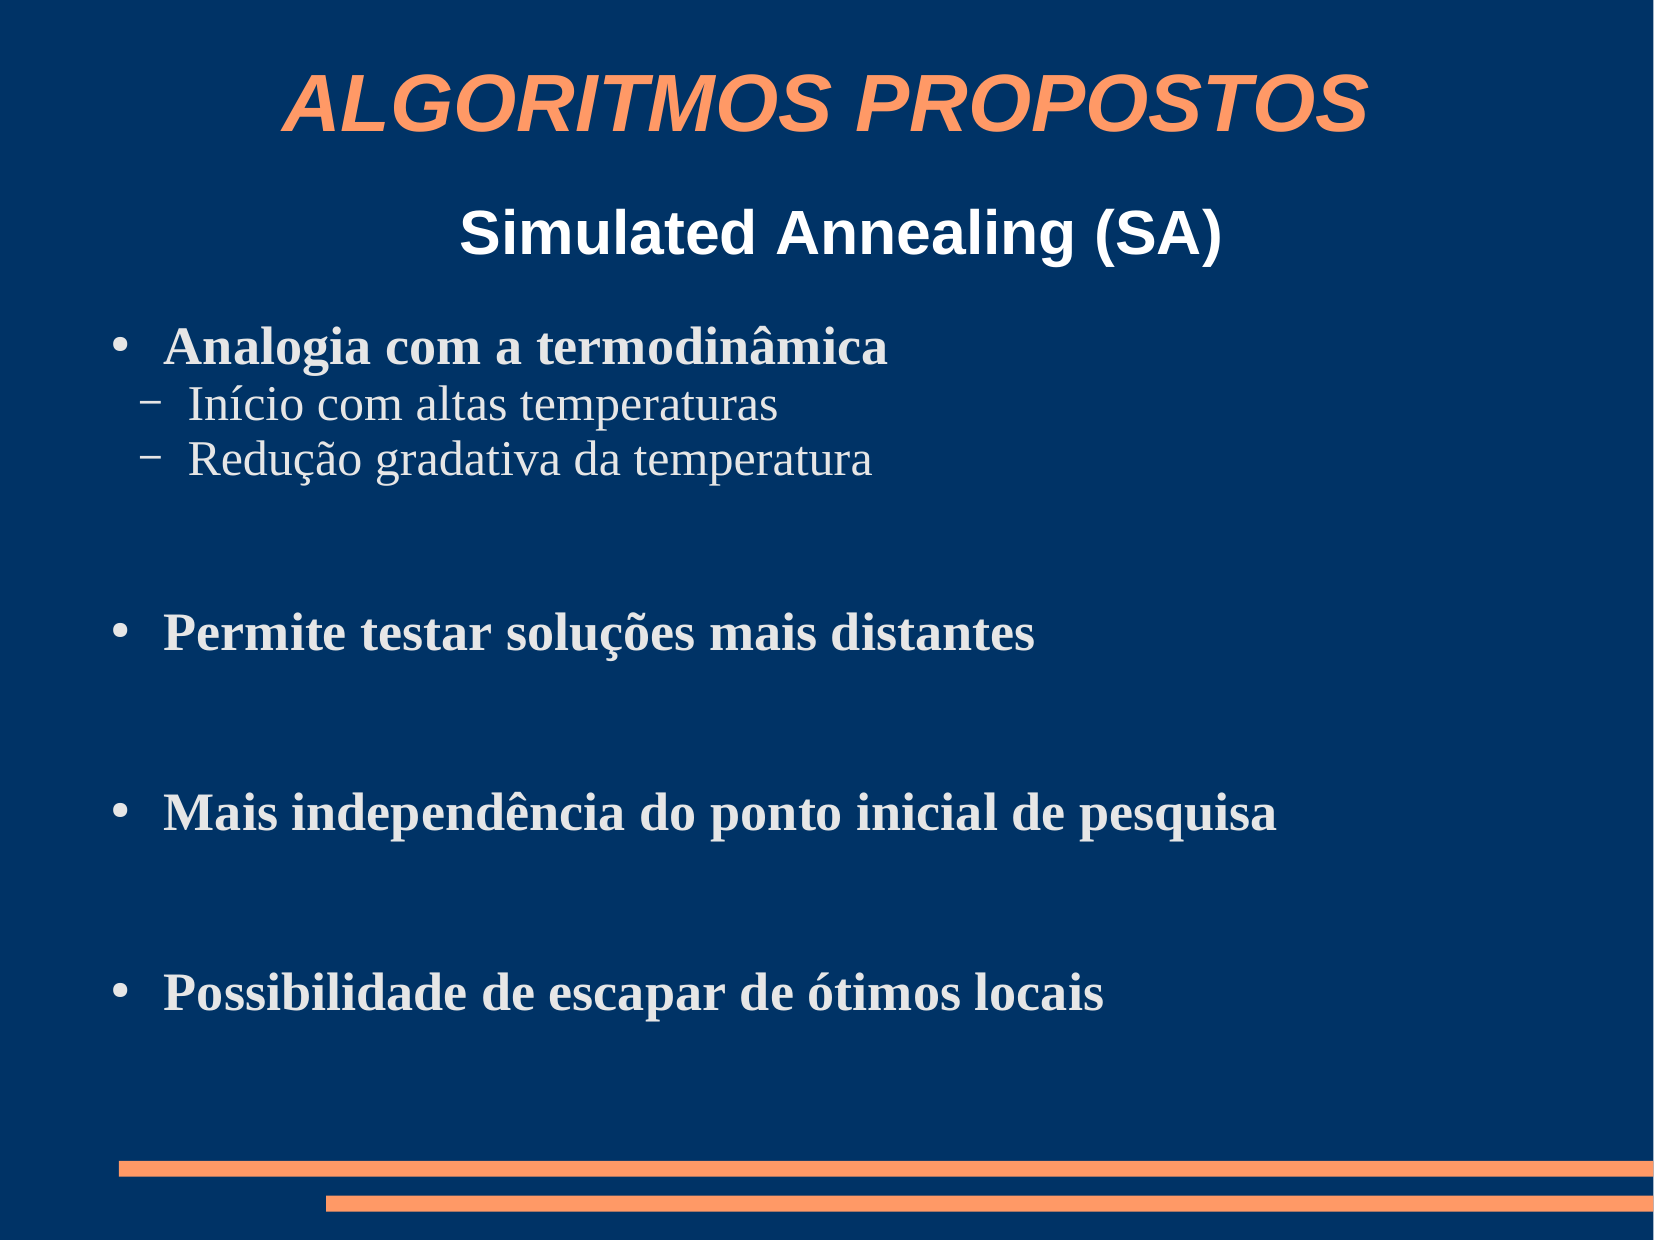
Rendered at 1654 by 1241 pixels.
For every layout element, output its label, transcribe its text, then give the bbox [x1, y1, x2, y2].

title Simulated Annealing (SA) [0, 129, 1654, 337]
title ALGORITMOS PROPOSTOS [0, 0, 1654, 129]
list Analogia com a termodinâmica Início com altas temperaturas Redução gradativa da temperatura Permite testar soluções mais distantes Mais independência do ponto inicial de pesquisa Possibilidade de escapar de ótimos locais [92, 337, 1565, 1152]
